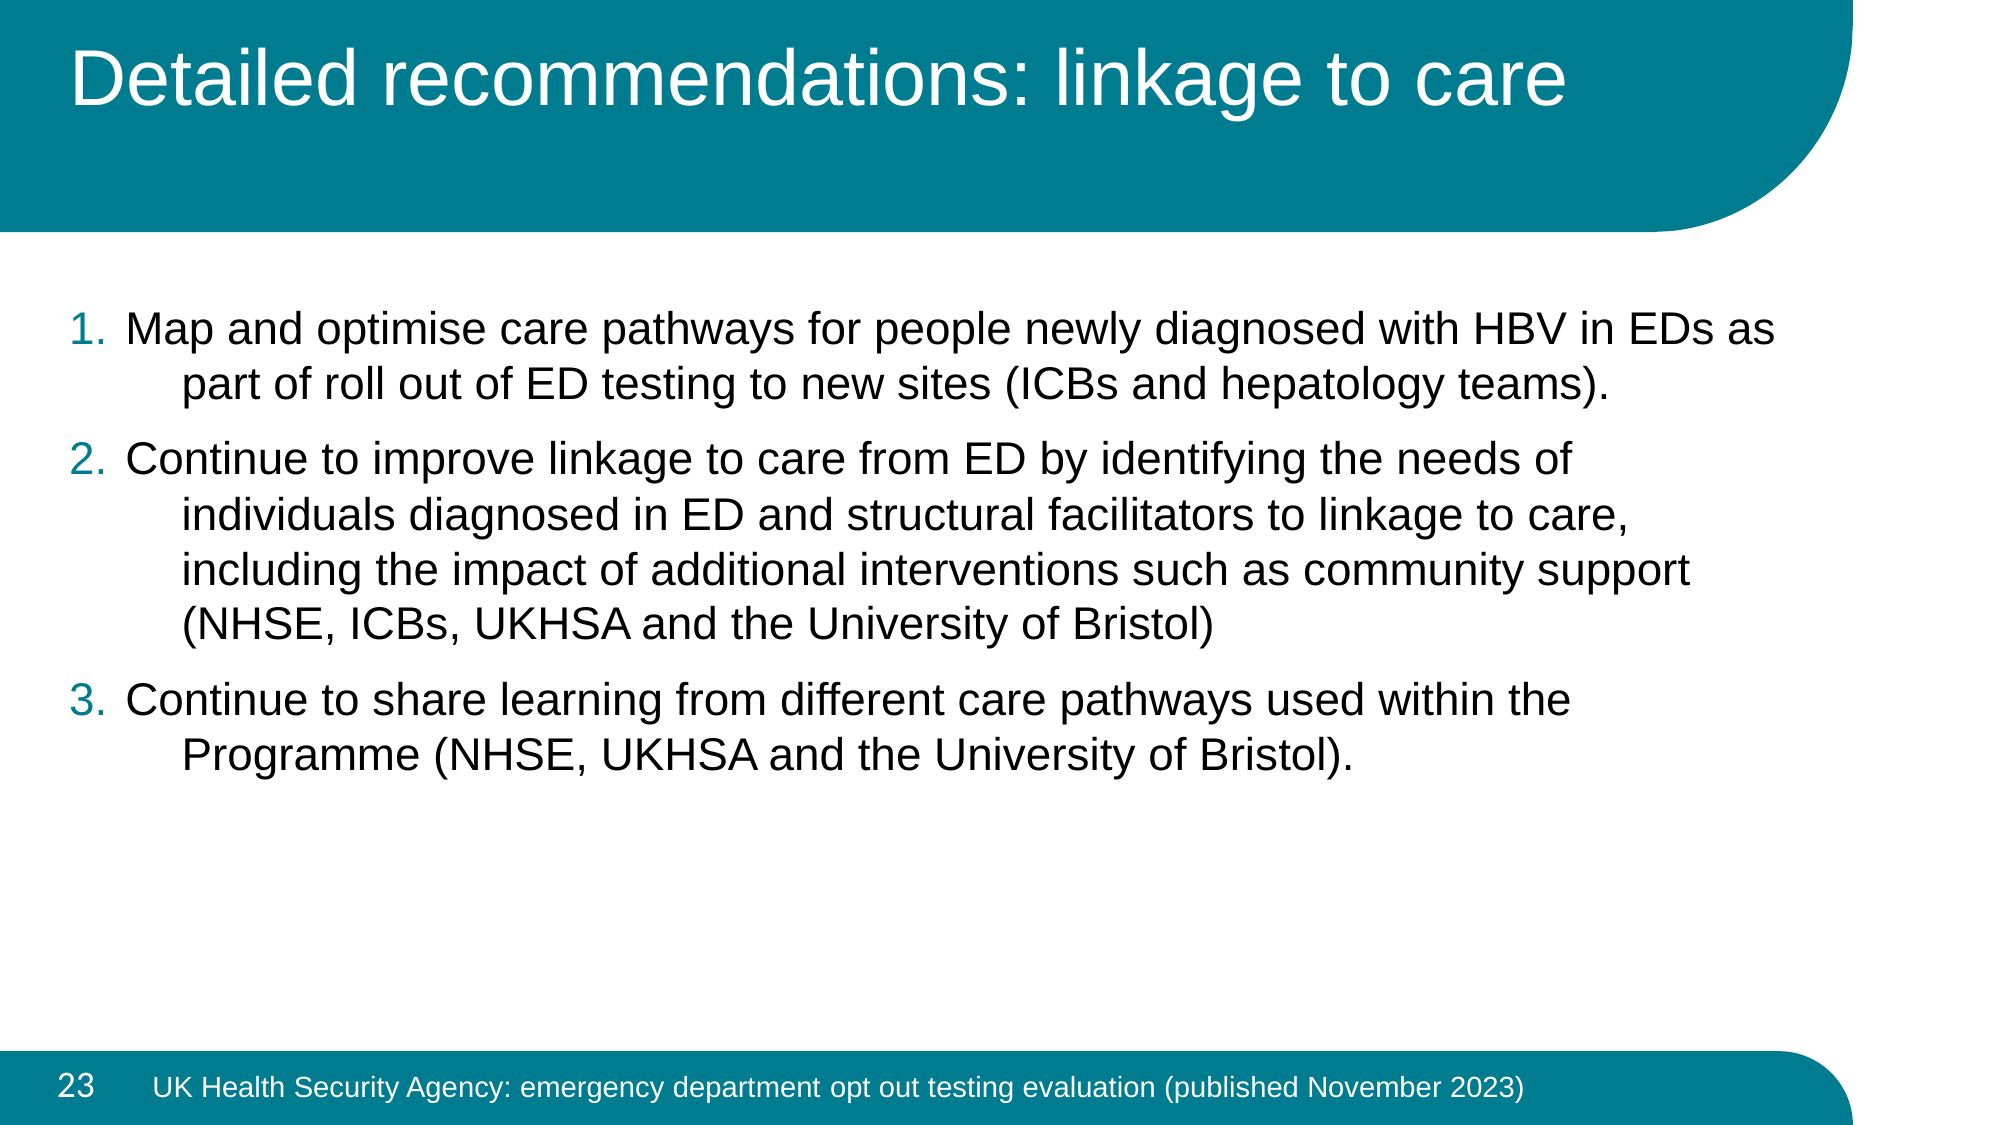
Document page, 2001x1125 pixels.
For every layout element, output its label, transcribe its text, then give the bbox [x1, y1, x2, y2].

text_box [41, 1053, 153, 1119]
text_box UK Health Security Agency: emergency department opt out testing evaluation (published November 2023) [137, 1056, 1780, 1116]
title Detailed recommendations: linkage to care [54, 29, 1780, 189]
list Map and optimise care pathways for people newly diagnosed with HBV in EDs as part of roll out of ED testing to new sites (ICBs and hepatology teams). Continue to improve linkage to care from ED by identifying the needs of individuals diagnosed in ED and structural facilitators to linkage to care, including the impact of additional interventions such as community support (NHSE, ICBs, UKHSA and the University of Bristol) Continue to share learning from different care pathways used within the Programme (NHSE, UKHSA and the University of Bristol). [54, 291, 1879, 1005]
